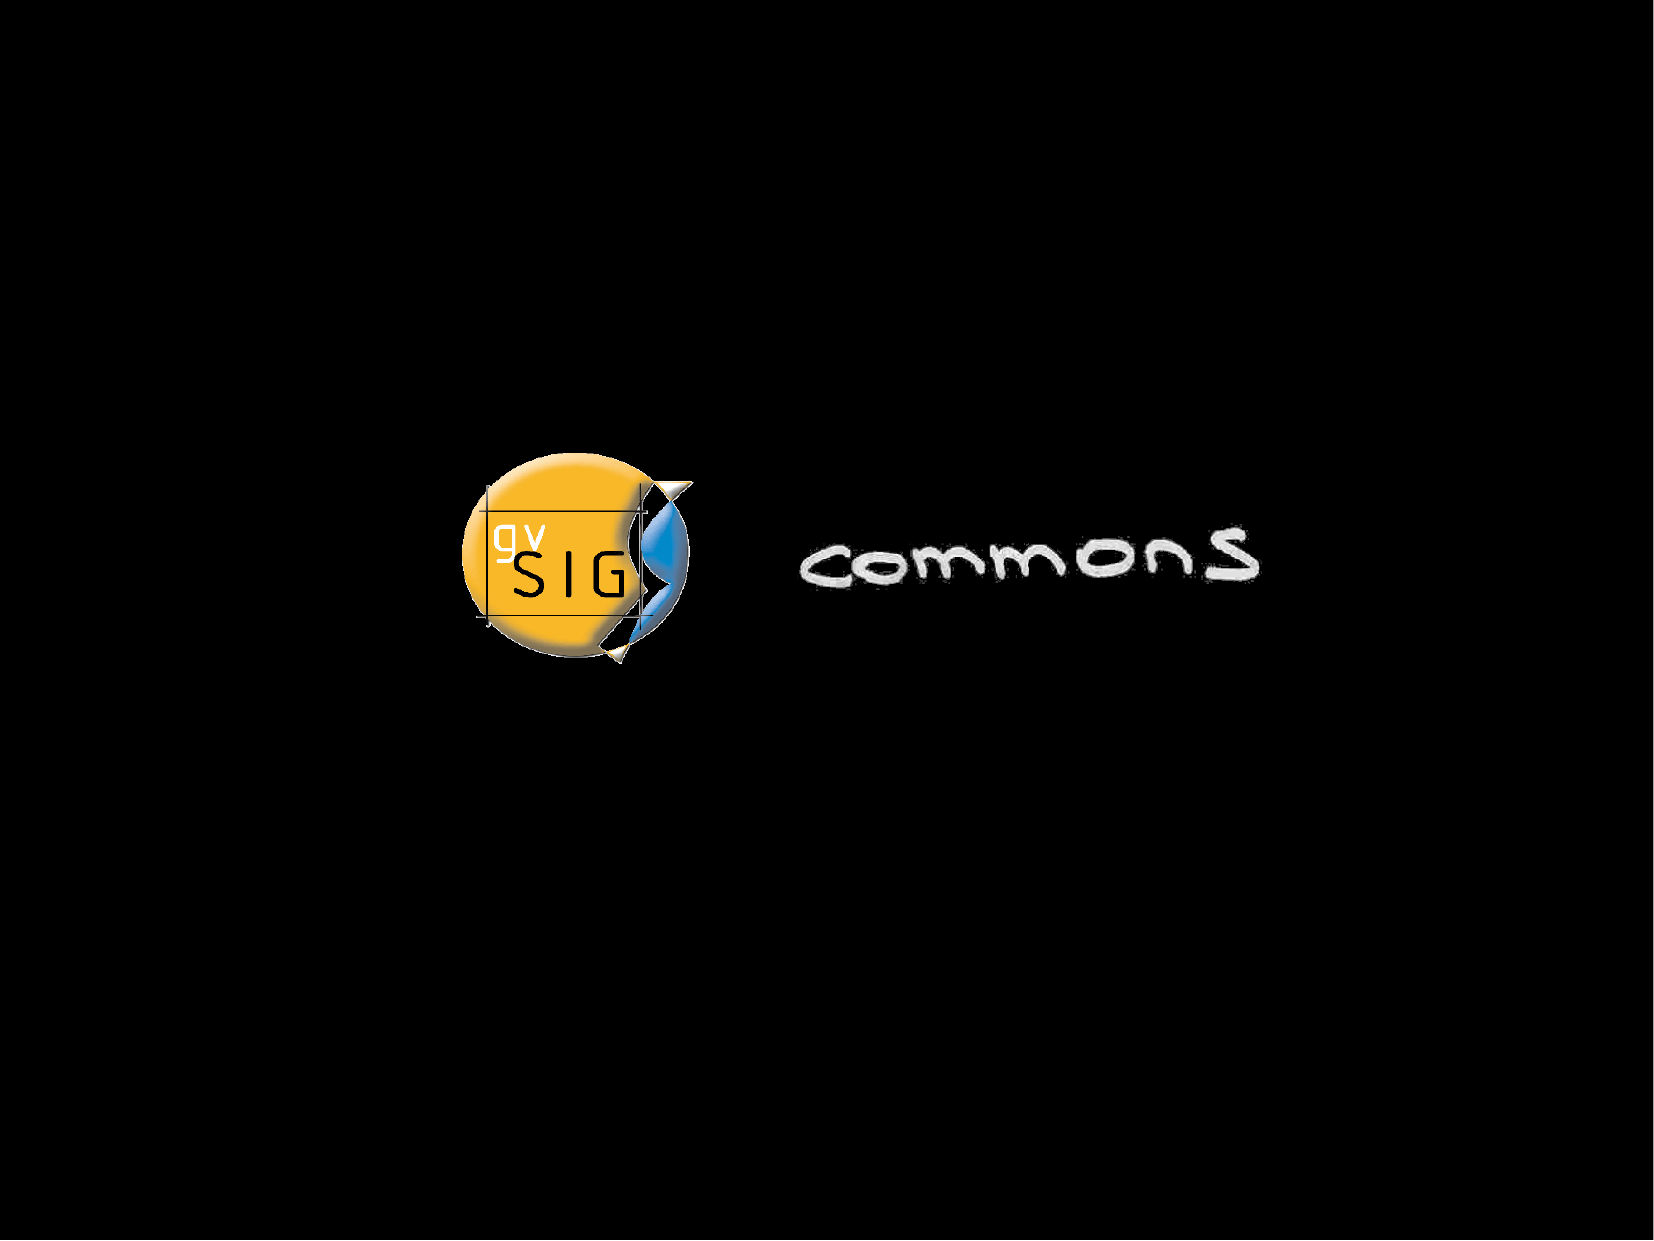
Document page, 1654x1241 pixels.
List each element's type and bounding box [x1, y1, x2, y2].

picture [782, 516, 1279, 597]
picture [457, 450, 694, 665]
